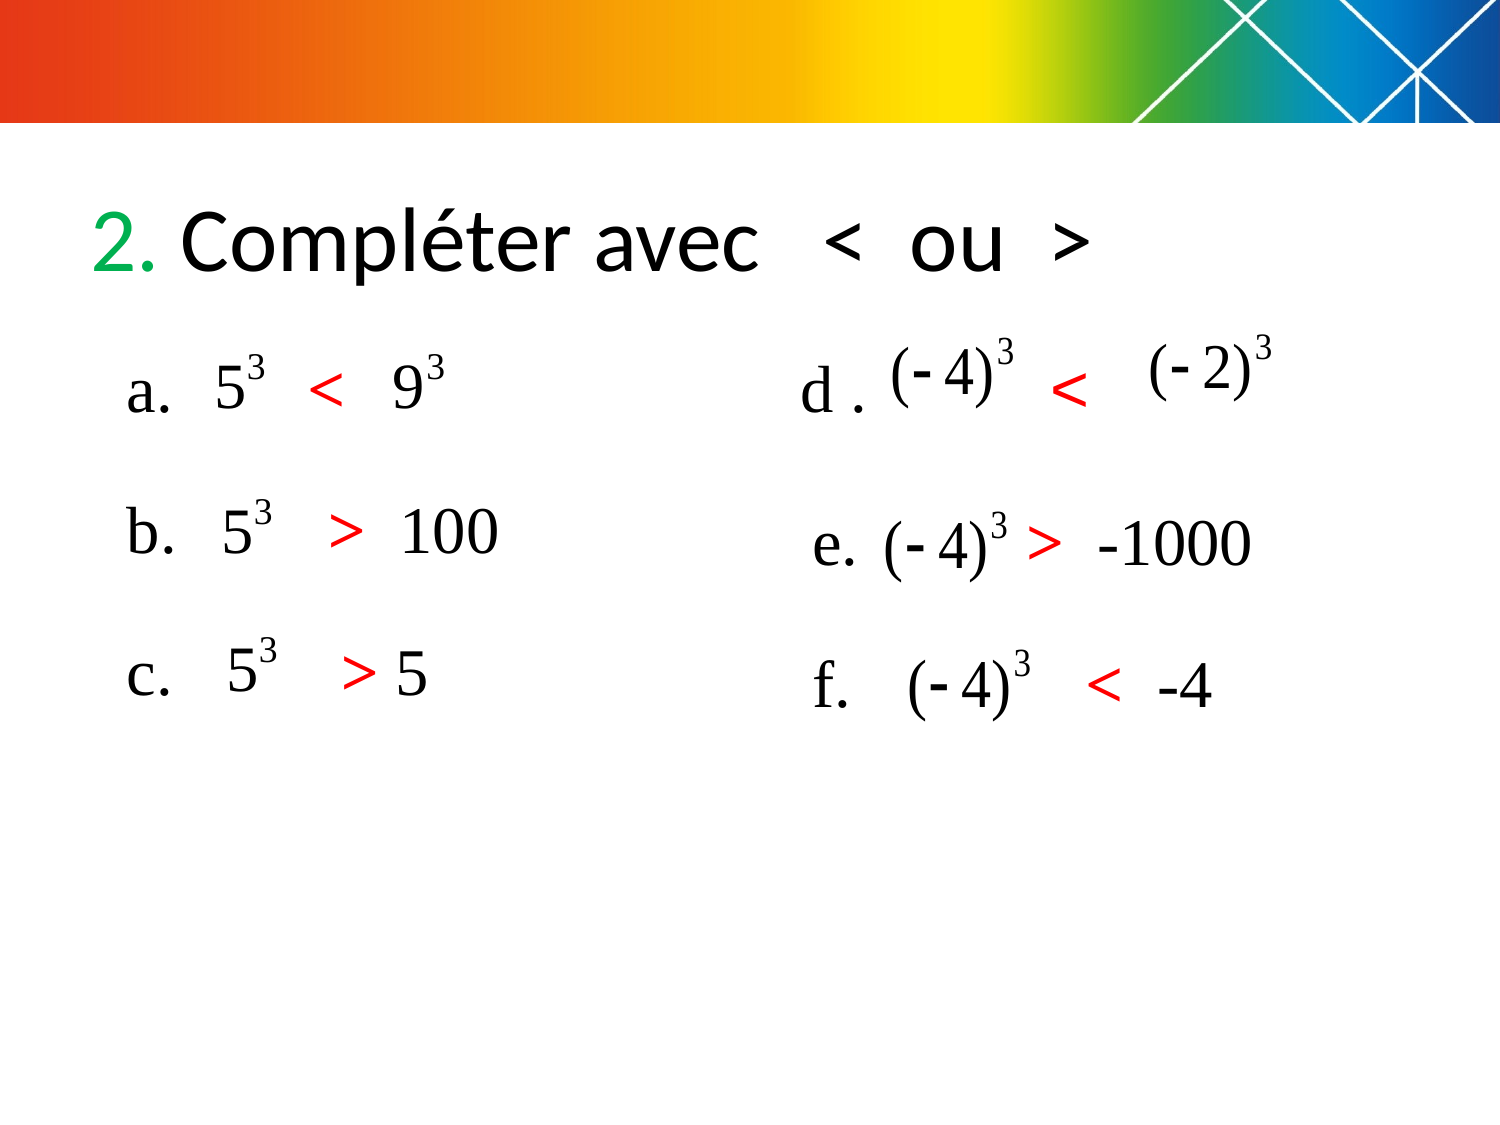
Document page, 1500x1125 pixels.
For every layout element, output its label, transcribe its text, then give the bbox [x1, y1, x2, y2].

text_box e. > -1000 [797, 491, 1270, 587]
chart [1140, 318, 1281, 415]
text_box d . < [785, 338, 1282, 433]
text_box b. > 100 [112, 479, 609, 575]
chart [206, 338, 277, 425]
chart [384, 338, 455, 425]
chart [218, 621, 289, 708]
text_box a. < [112, 338, 680, 433]
picture [0, 0, 1358, 123]
text_box c. > 5 [112, 621, 561, 717]
chart [875, 494, 1017, 598]
picture [1340, 0, 1500, 123]
title 2. Compléter avec < ou > [75, 164, 1425, 305]
chart [882, 320, 1023, 424]
text_box f. < -4 [1040, 633, 1282, 729]
chart [213, 483, 284, 570]
chart [898, 633, 1040, 736]
text_box f. < -4 [797, 633, 898, 729]
